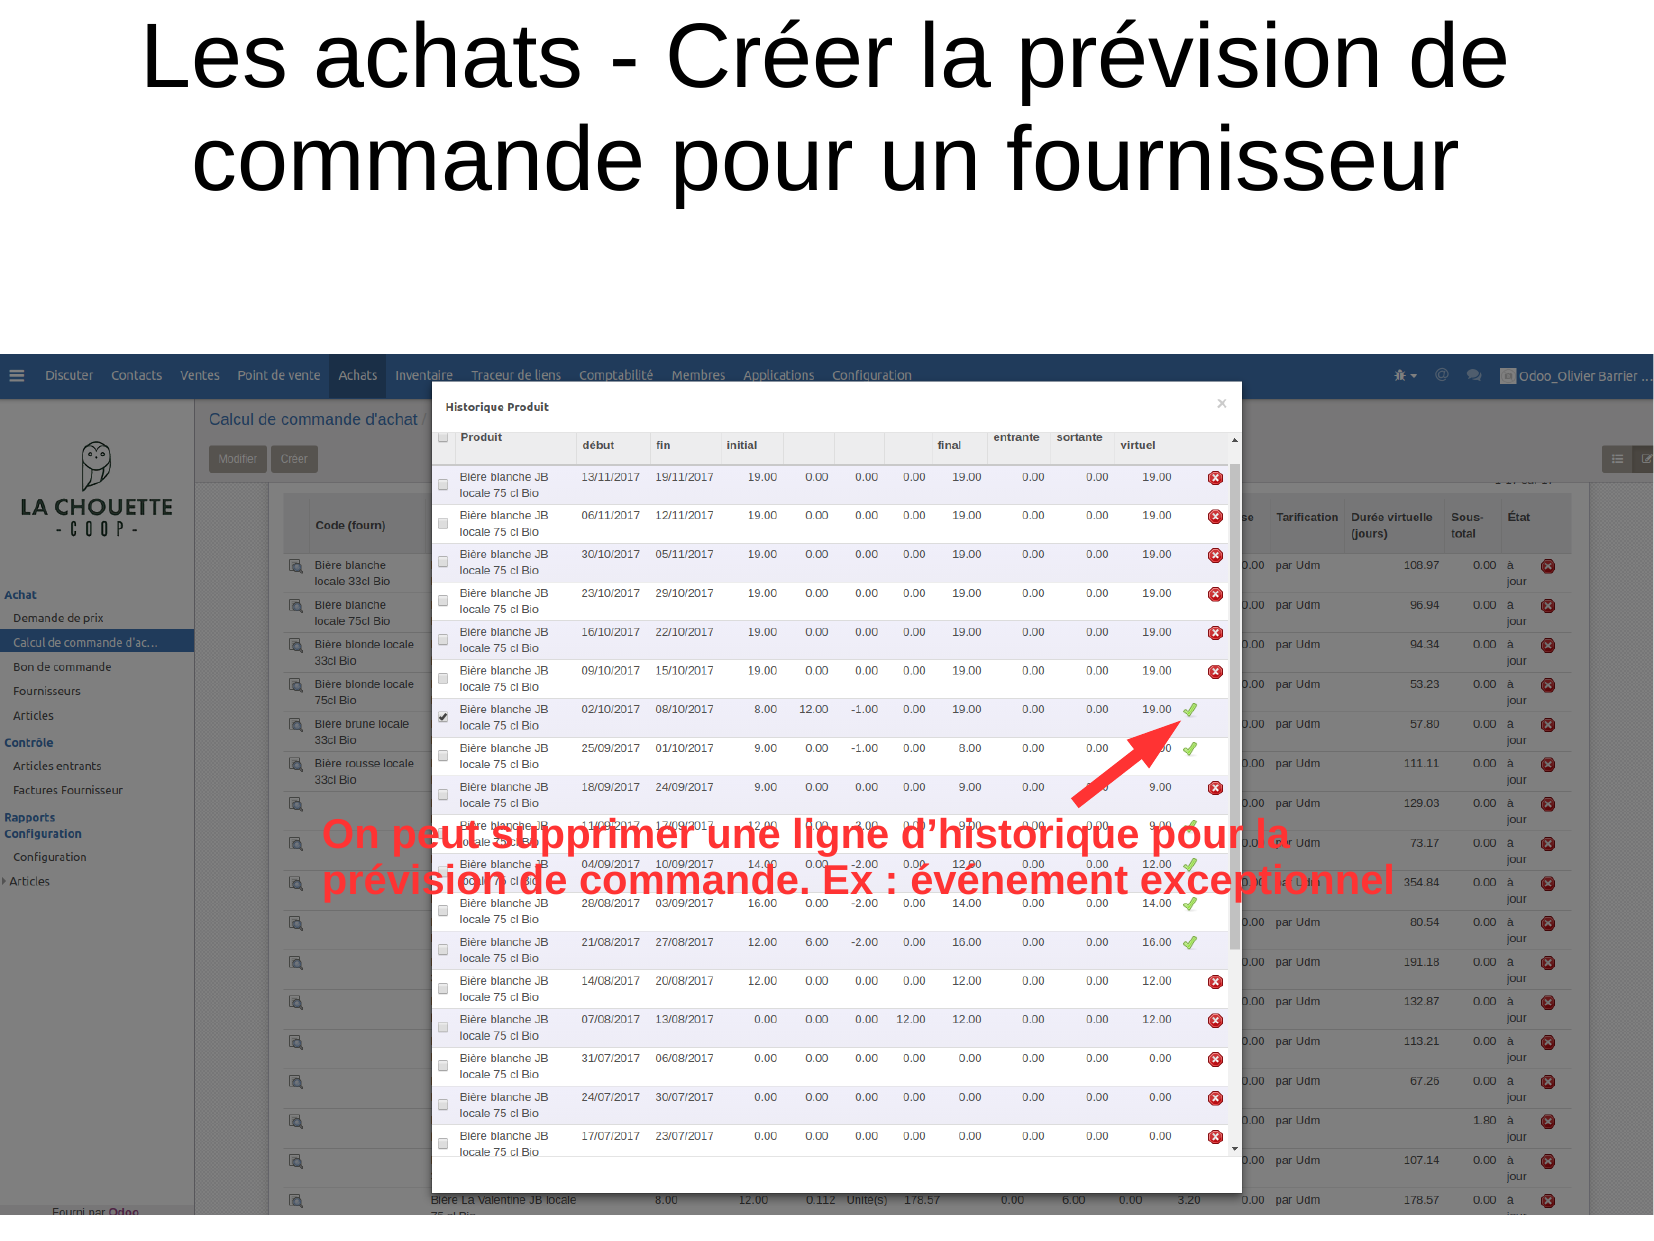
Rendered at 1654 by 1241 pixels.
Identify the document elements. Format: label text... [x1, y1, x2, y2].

text_box On peut supprimer une ligne d’historique pour la prévision de commande. Ex : événement exceptionnel [307, 803, 1418, 1004]
picture [0, 354, 1654, 1215]
title Les achats - Créer la prévision de commande pour un fournisseur [82, 5, 1571, 210]
